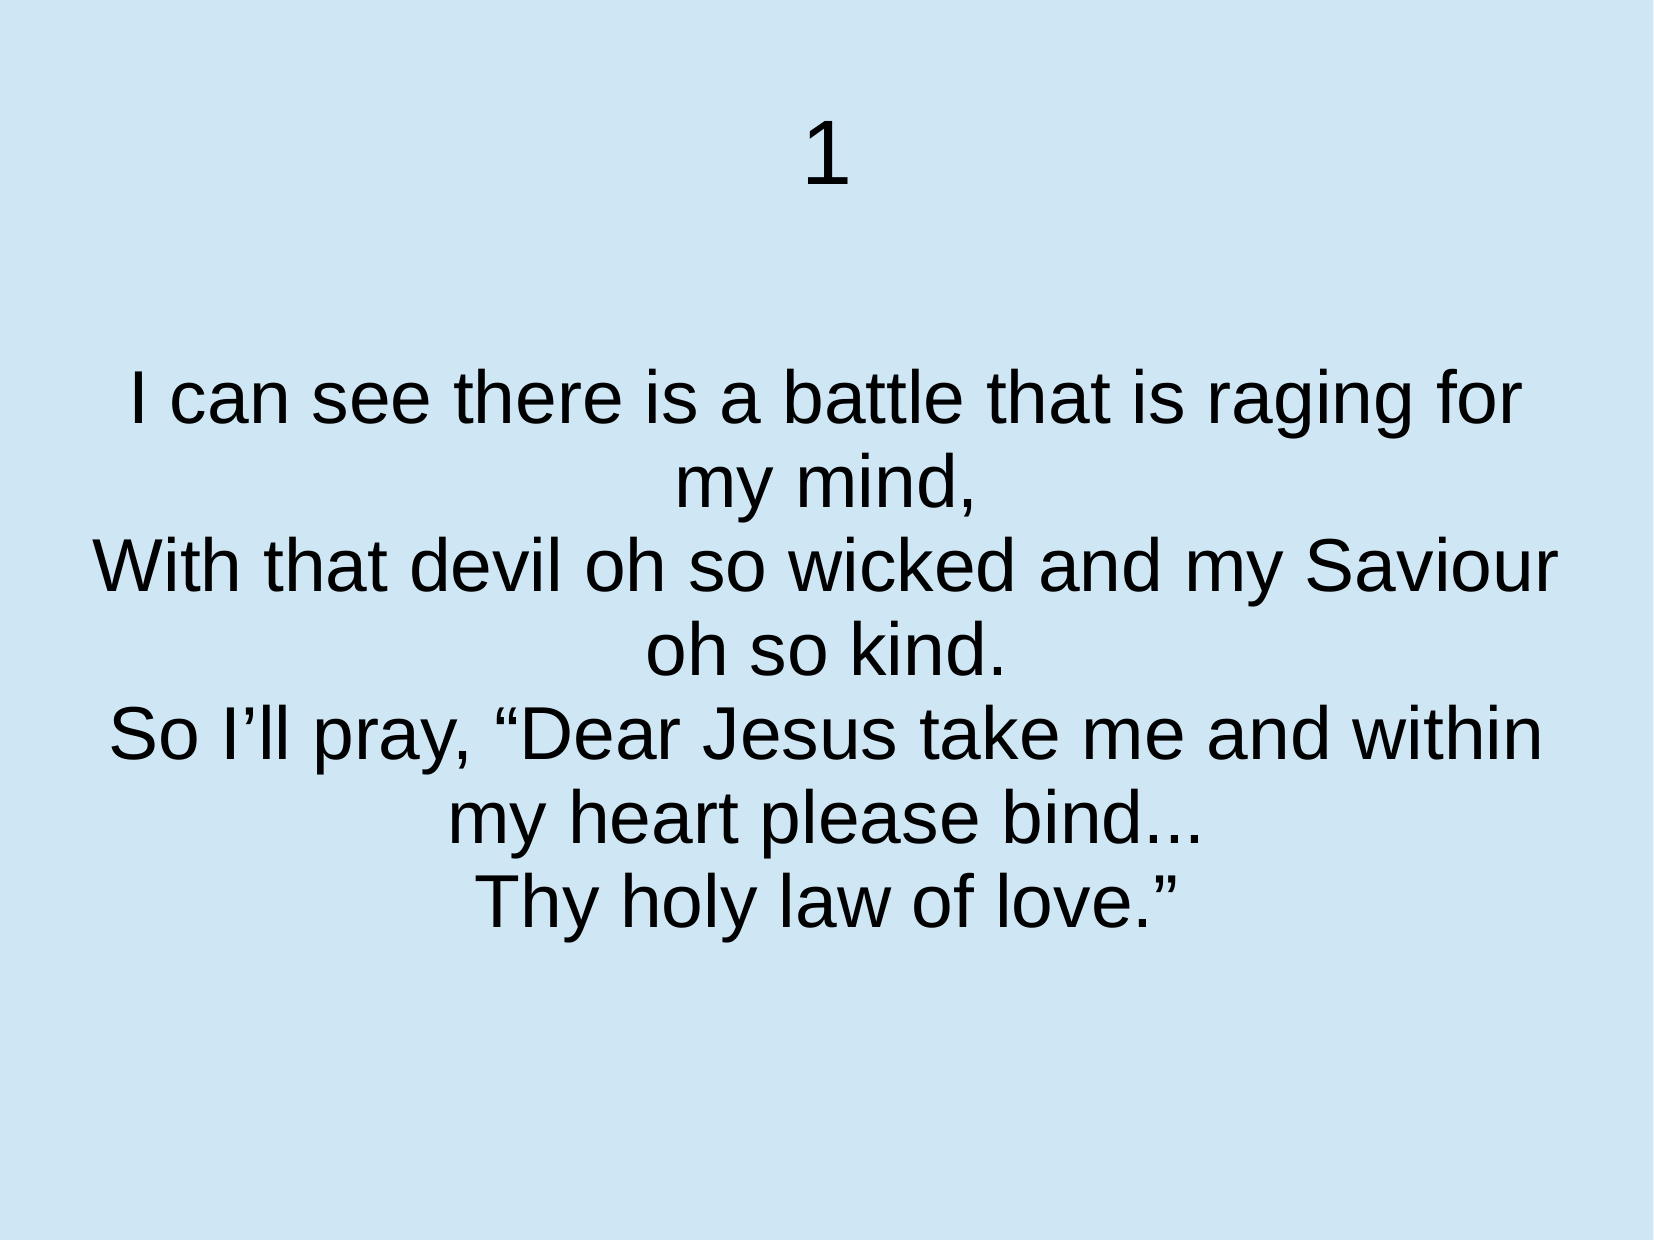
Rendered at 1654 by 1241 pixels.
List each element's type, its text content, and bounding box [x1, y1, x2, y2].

title 1 [82, 49, 1571, 257]
subtitle I can see there is a battle that is raging for my mind, With that devil oh so wicked and my Saviour oh so kind. So I’ll pray, “Dear Jesus take me and within my heart please bind... Thy holy law of love.” [82, 290, 1571, 1010]
